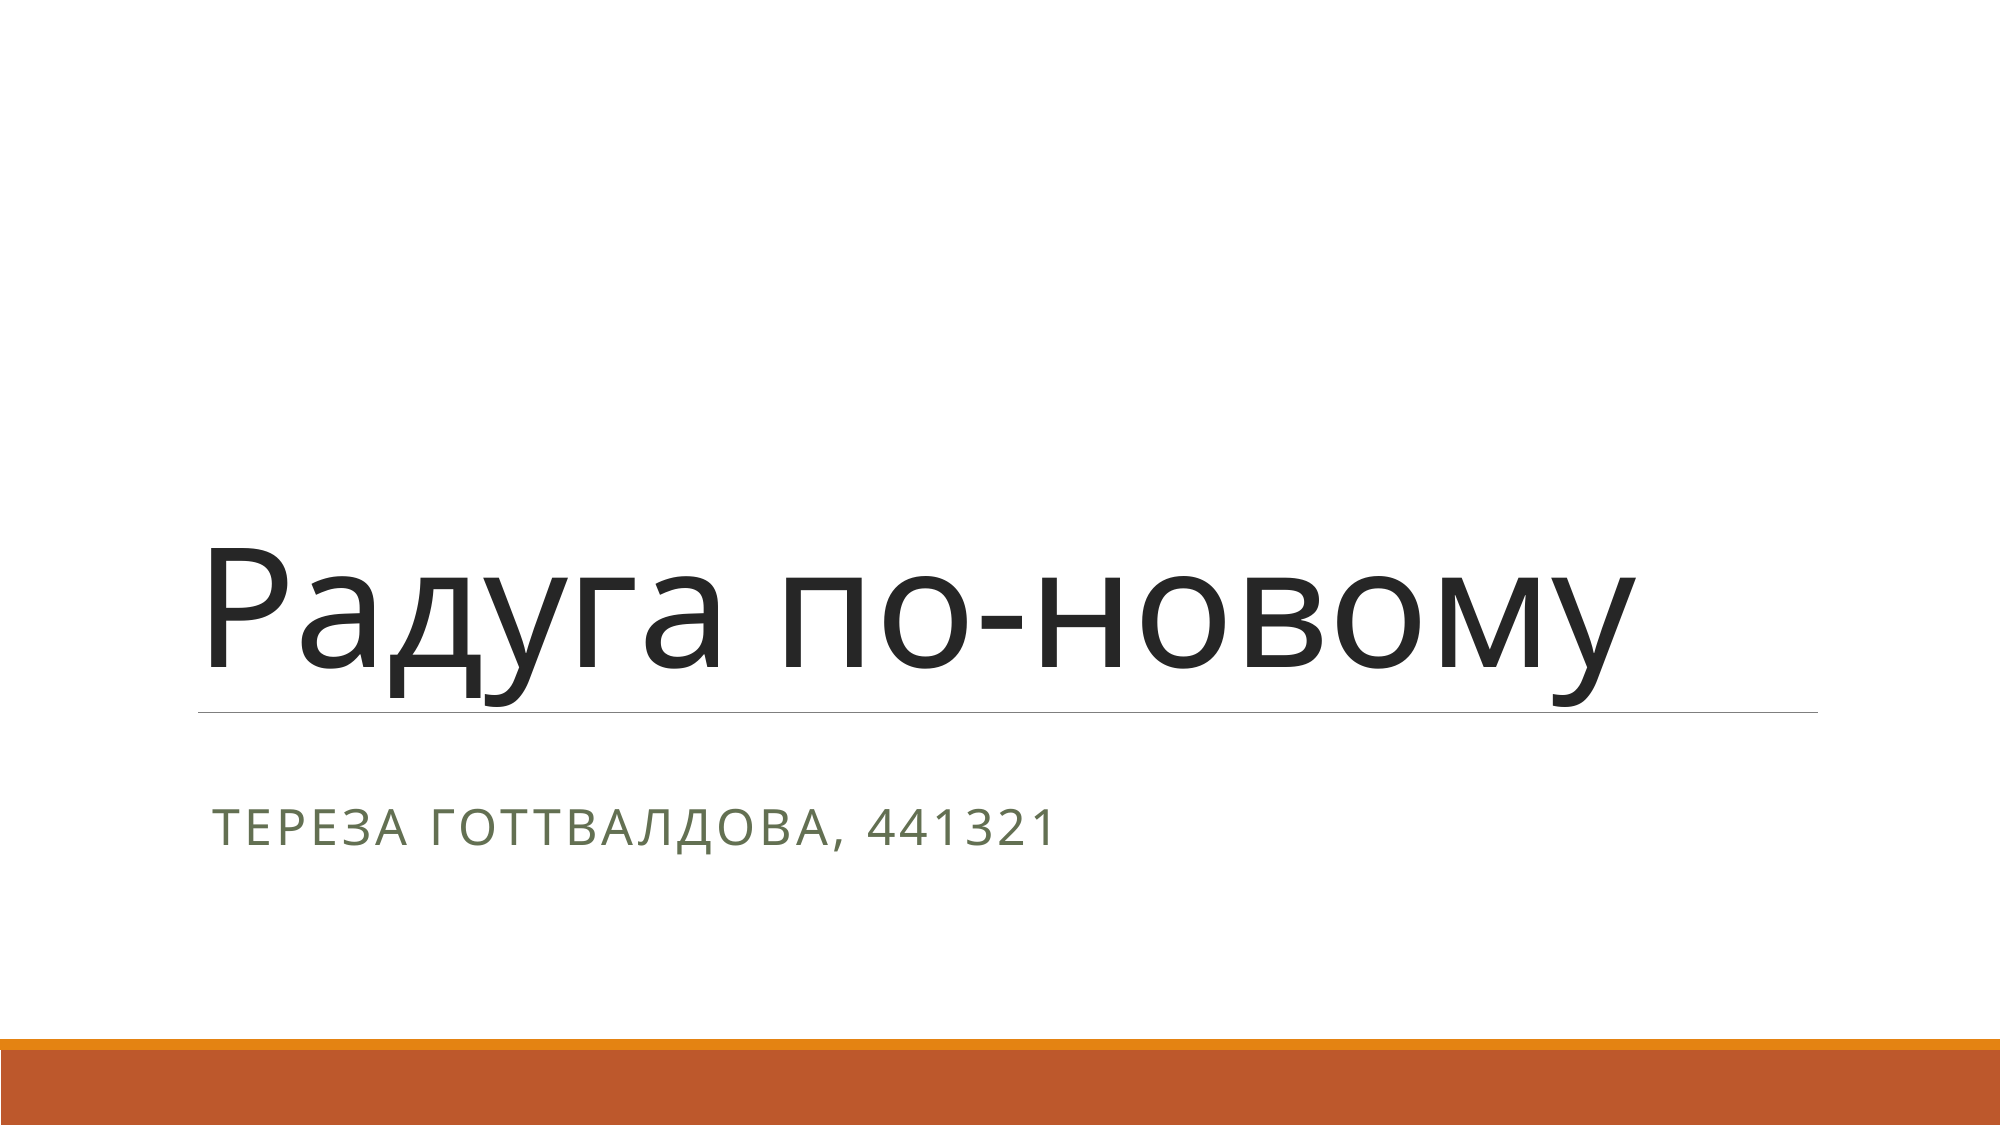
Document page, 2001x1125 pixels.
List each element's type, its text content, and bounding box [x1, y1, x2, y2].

title Радуга по-новому [180, 124, 1831, 710]
subtitle Тереза готтвалдова, 441321 [197, 794, 1848, 894]
